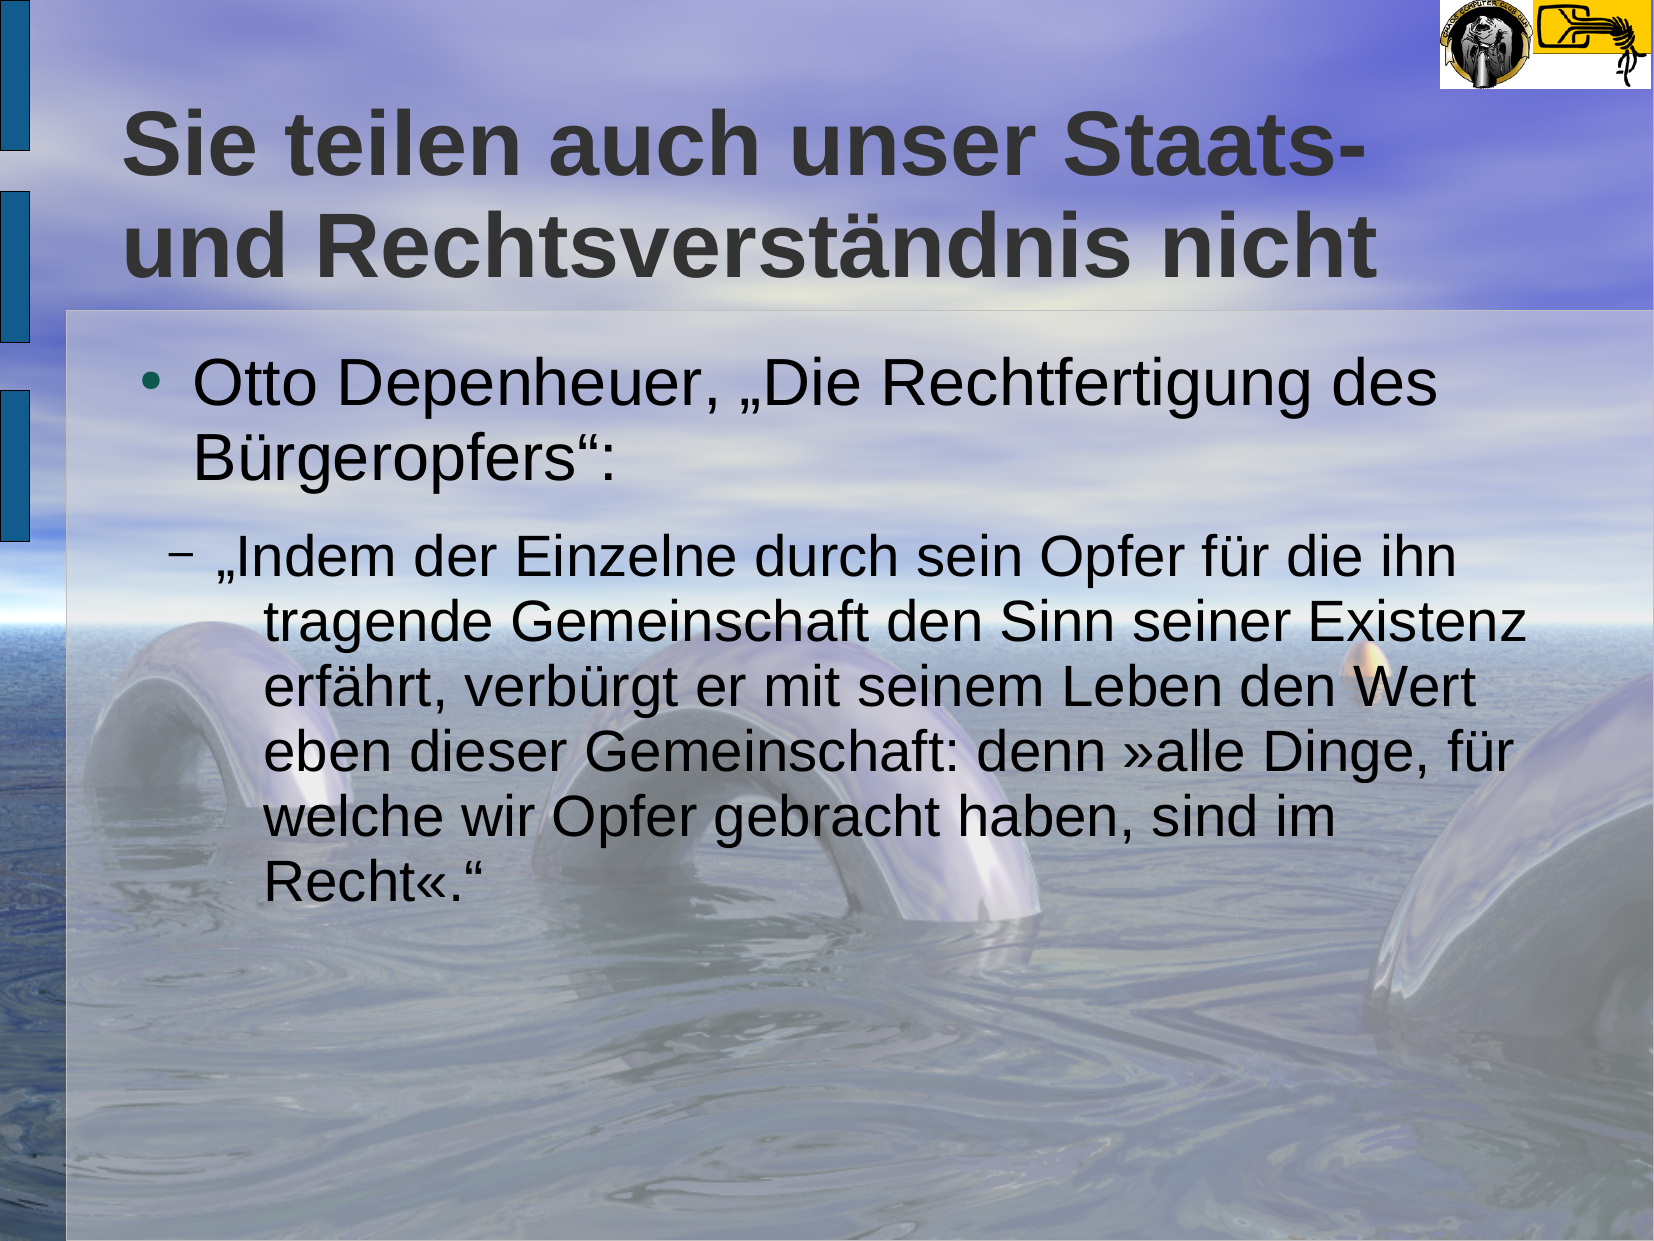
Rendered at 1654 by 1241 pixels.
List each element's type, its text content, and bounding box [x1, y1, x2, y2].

picture [0, 0, 1654, 1241]
list Otto Depenheuer, „Die Rechtfertigung des Bürgeropfers“: „Indem der Einzelne durch sein Opfer für die ihn tragende Gemeinschaft den Sinn seiner Existenz erfährt, verbürgt er mit seinem Leben den Wert eben dieser Gemeinschaft: denn »alle Dinge, für welche wir Opfer gebracht haben, sind im Recht«.“ [121, 344, 1534, 1112]
title Sie teilen auch unser Staats- und Rechtsverständnis nicht [121, 92, 1534, 298]
